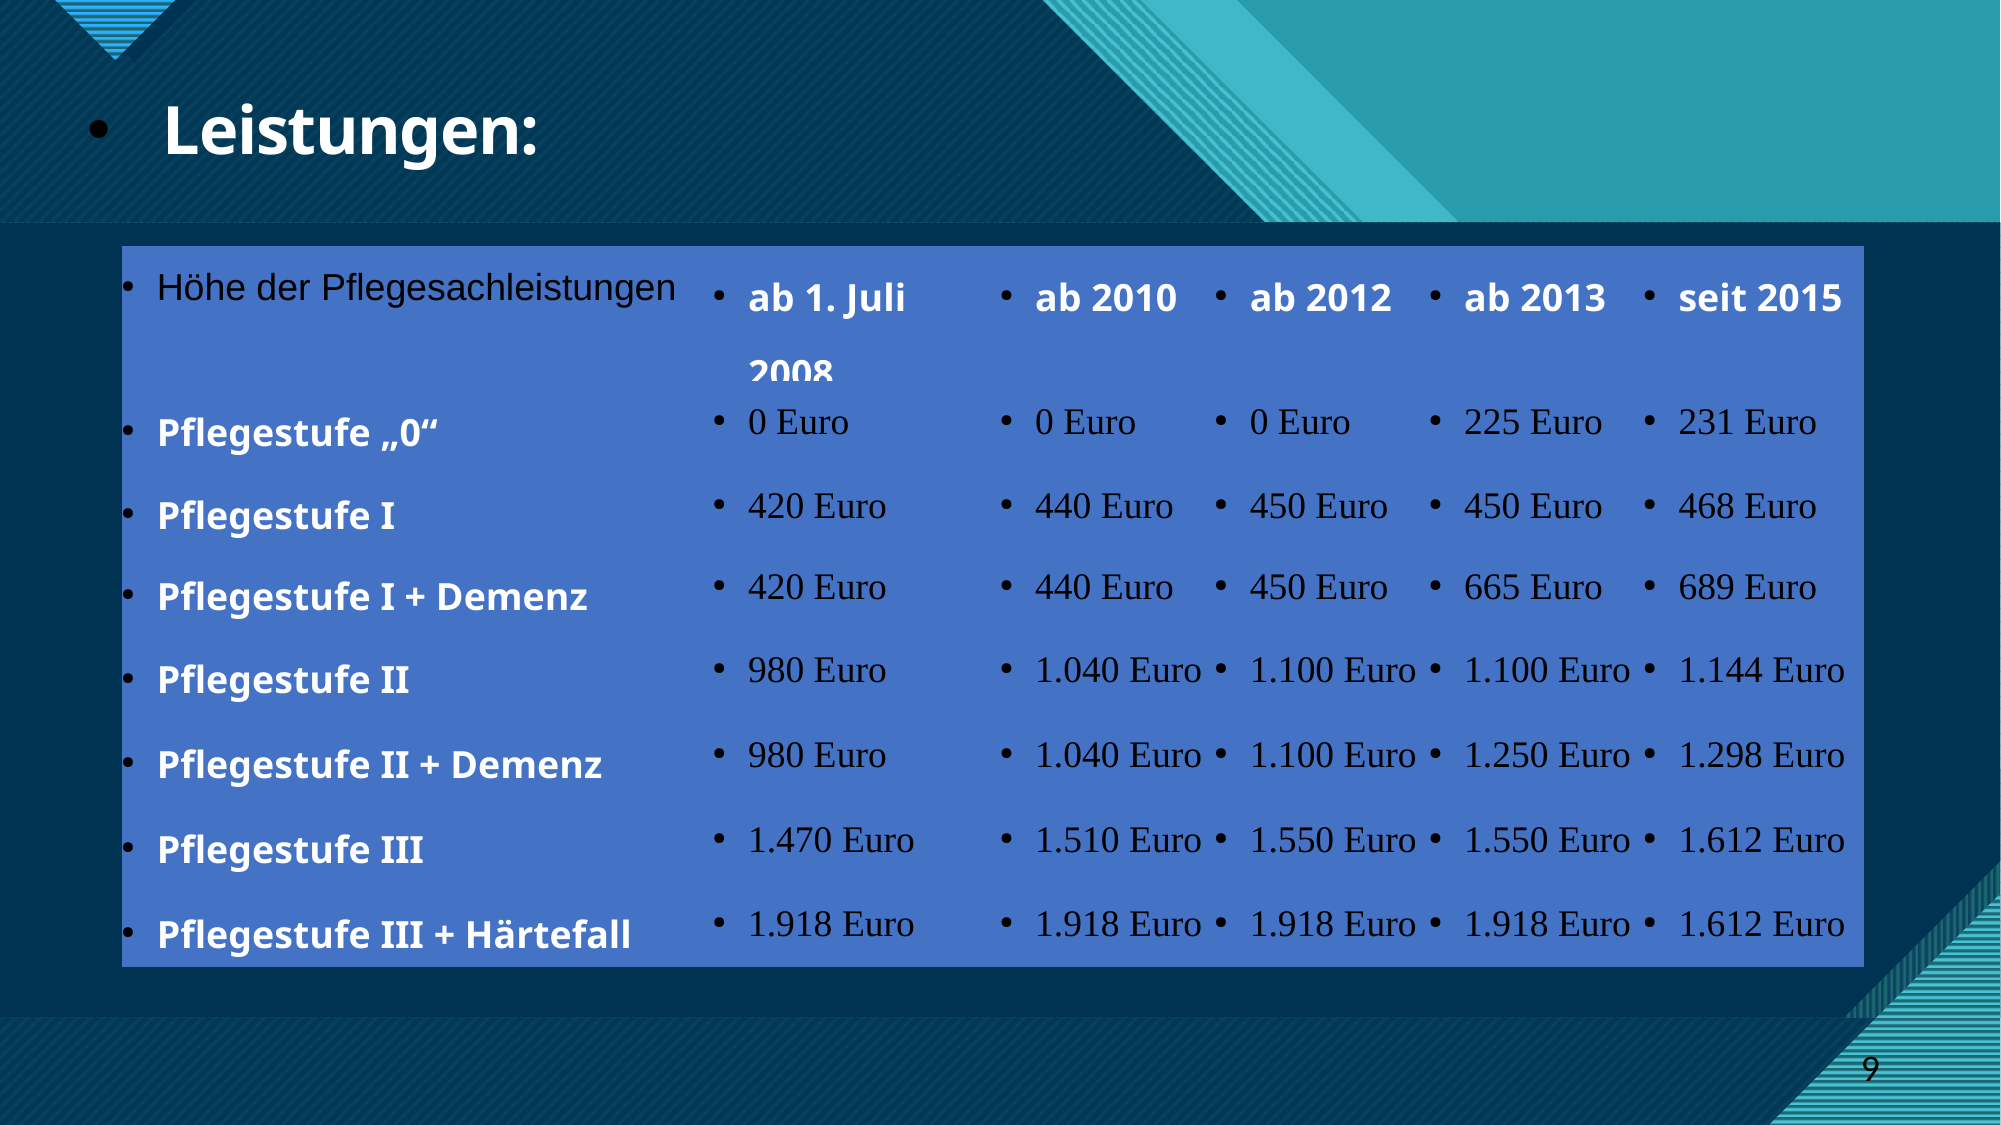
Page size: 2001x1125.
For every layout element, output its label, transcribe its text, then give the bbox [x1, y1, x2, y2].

table_header ab 1. Juli 2008 [713, 246, 1000, 381]
table_cell 1.918 Euro [713, 883, 1000, 967]
title Leistungen: [72, 89, 1913, 177]
table_cell 689 Euro [1643, 545, 1864, 628]
table_cell 440 Euro [1000, 464, 1214, 545]
table_cell 1.510 Euro [1000, 798, 1214, 883]
table_cell 225 Euro [1429, 381, 1643, 464]
table_header Höhe der Pflegesachleistungen [122, 246, 713, 381]
table_cell Pflegestufe I + Demenz [122, 545, 713, 628]
table_cell Pflegestufe II + Demenz [122, 713, 713, 798]
table_cell 1.918 Euro [1429, 883, 1643, 967]
table_cell 980 Euro [713, 713, 1000, 798]
table_cell 1.918 Euro [1214, 883, 1429, 967]
table_cell Pflegestufe II [122, 628, 713, 713]
text_box 9 [1845, 1035, 1913, 1096]
table_cell 1.918 Euro [1000, 883, 1214, 967]
table_cell 468 Euro [1643, 464, 1864, 545]
table_cell 1.550 Euro [1214, 798, 1429, 883]
table_header ab 2010 [1000, 246, 1214, 381]
table_cell 1.100 Euro [1214, 628, 1429, 713]
table_cell 0 Euro [1214, 381, 1429, 464]
table_cell 0 Euro [1000, 381, 1214, 464]
table_cell 450 Euro [1429, 464, 1643, 545]
table_cell Pflegestufe III + Härtefall [122, 883, 713, 967]
table_cell 450 Euro [1214, 464, 1429, 545]
table_header seit 2015 [1643, 246, 1864, 381]
table_cell 1.470 Euro [713, 798, 1000, 883]
table_cell 231 Euro [1643, 381, 1864, 464]
table_cell 980 Euro [713, 628, 1000, 713]
table_cell Pflegestufe „0“ [122, 381, 713, 464]
table_cell 1.100 Euro [1429, 628, 1643, 713]
table_cell 0 Euro [713, 381, 1000, 464]
table_cell 440 Euro [1000, 545, 1214, 628]
table_cell 1.612 Euro [1643, 883, 1864, 967]
table_cell 1.040 Euro [1000, 628, 1214, 713]
table_header ab 2012 [1214, 246, 1429, 381]
table_cell 1.100 Euro [1214, 713, 1429, 798]
table_cell 1.040 Euro [1000, 713, 1214, 798]
table_cell 665 Euro [1429, 545, 1643, 628]
table_cell 1.298 Euro [1643, 713, 1864, 798]
table_cell 1.612 Euro [1643, 798, 1864, 883]
table_cell 420 Euro [713, 545, 1000, 628]
table_cell 1.550 Euro [1429, 798, 1643, 883]
table_cell 1.144 Euro [1643, 628, 1864, 713]
table_cell 420 Euro [713, 464, 1000, 545]
table_cell 1.250 Euro [1429, 713, 1643, 798]
table_header ab 2013 [1429, 246, 1643, 381]
table_cell Pflegestufe I [122, 464, 713, 545]
table_cell Pflegestufe III [122, 798, 713, 883]
table_cell 450 Euro [1214, 545, 1429, 628]
